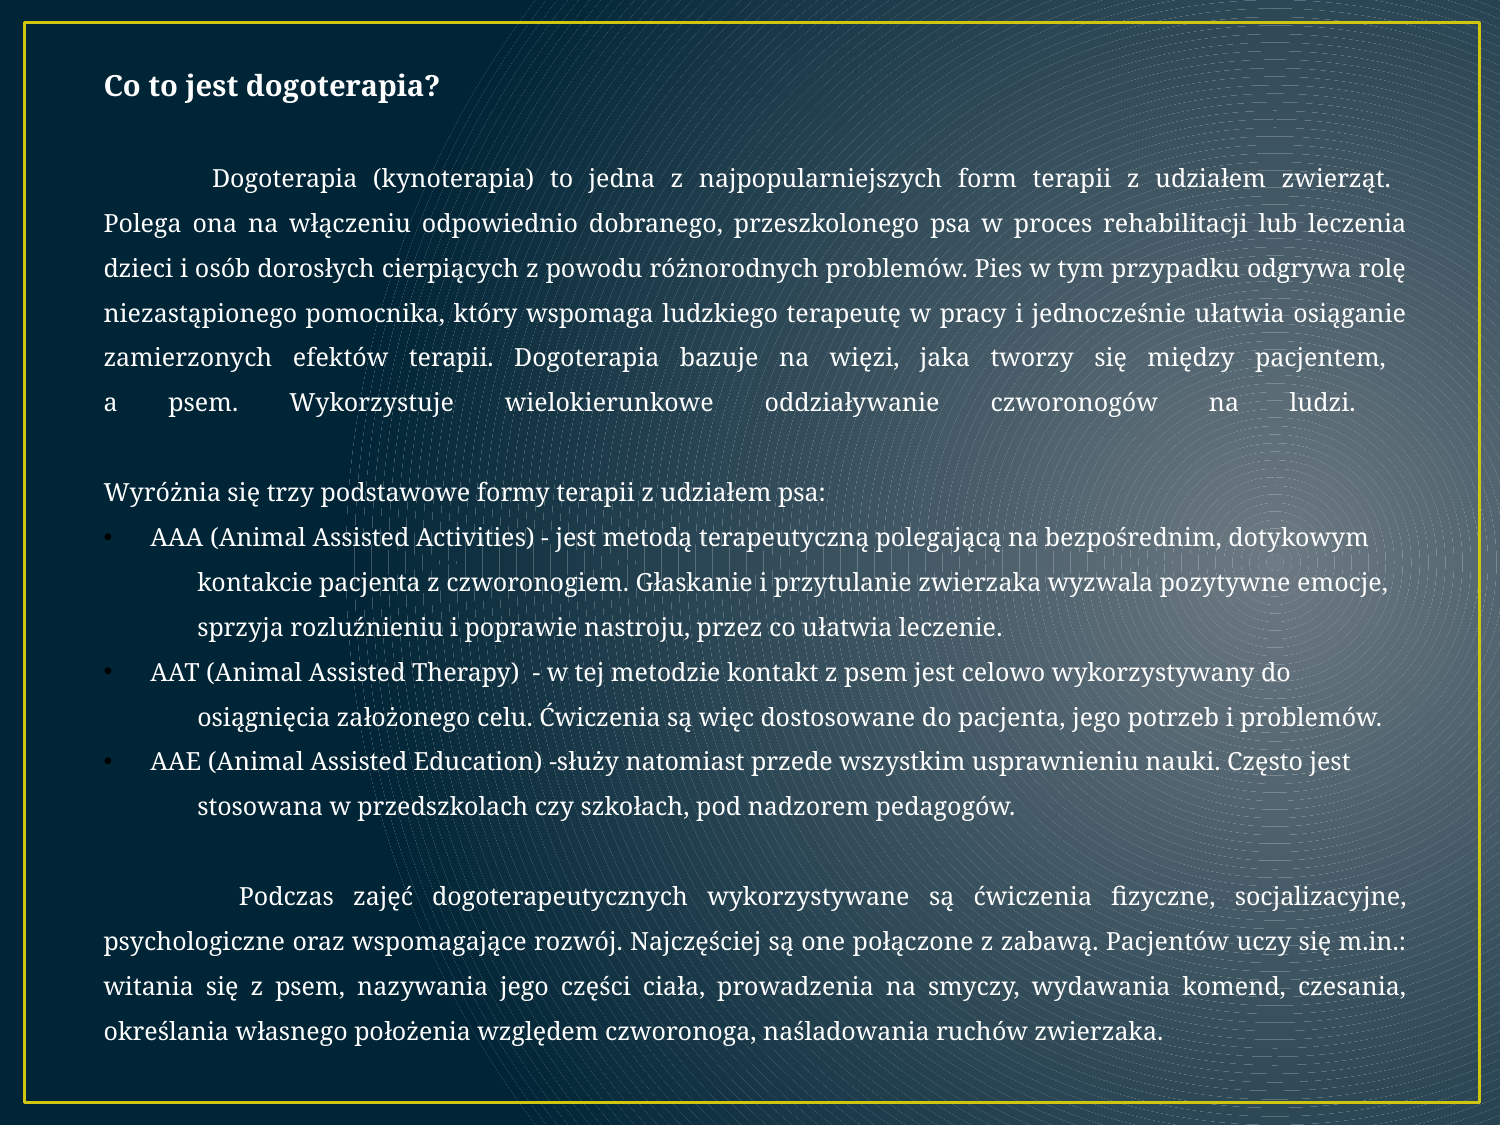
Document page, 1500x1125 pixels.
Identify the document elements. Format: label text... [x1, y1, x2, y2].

text_box Co to jest dogoterapia? Dogoterapia (kynoterapia) to jedna z najpopularniejszych form terapii z udziałem zwierząt. Polega ona na włączeniu odpowiednio dobranego, przeszkolonego psa w proces rehabilitacji lub leczenia dzieci i osób dorosłych cierpiących z powodu różnorodnych problemów. Pies w tym przypadku odgrywa rolę niezastąpionego pomocnika, który wspomaga ludzkiego terapeutę w pracy i jednocześnie ułatwia osiąganie zamierzonych efektów terapii. Dogoterapia bazuje na więzi, jaka tworzy się między pacjentem, a psem. Wykorzystuje wielokierunkowe oddziaływanie czworonogów na ludzi. Wyróżnia się trzy podstawowe formy terapii z udziałem psa: AAA (Animal Assisted Activities) - jest metodą terapeutyczną polegającą na bezpośrednim, dotykowym kontakcie pacjenta z czworonogiem. Głaskanie i przytulanie zwierzaka wyzwala pozytywne emocje, sprzyja rozluźnieniu i poprawie nastroju, przez co ułatwia leczenie. AAT (Animal Assisted Therapy) - w tej metodzie kontakt z psem jest celowo wykorzystywany do osiągnięcia założonego celu. Ćwiczenia są więc dostosowane do pacjenta, jego potrzeb i problemów. AAE (Animal Assisted Education) -służy natomiast przede wszystkim usprawnieniu nauki. Często jest stosowana w przedszkolach czy szkołach, pod nadzorem pedagogów. Podczas zajęć dogoterapeutycznych wykorzystywane są ćwiczenia fizyczne, socjalizacyjne, psychologiczne oraz wspomagające rozwój. Najczęściej są one połączone z zabawą. Pacjentów uczy się m.in.: witania się z psem, nazywania jego części ciała, prowadzenia na smyczy, wydawania komend, czesania, określania własnego położenia względem czworonoga, naśladowania ruchów zwierzaka. [88, 43, 1423, 1053]
